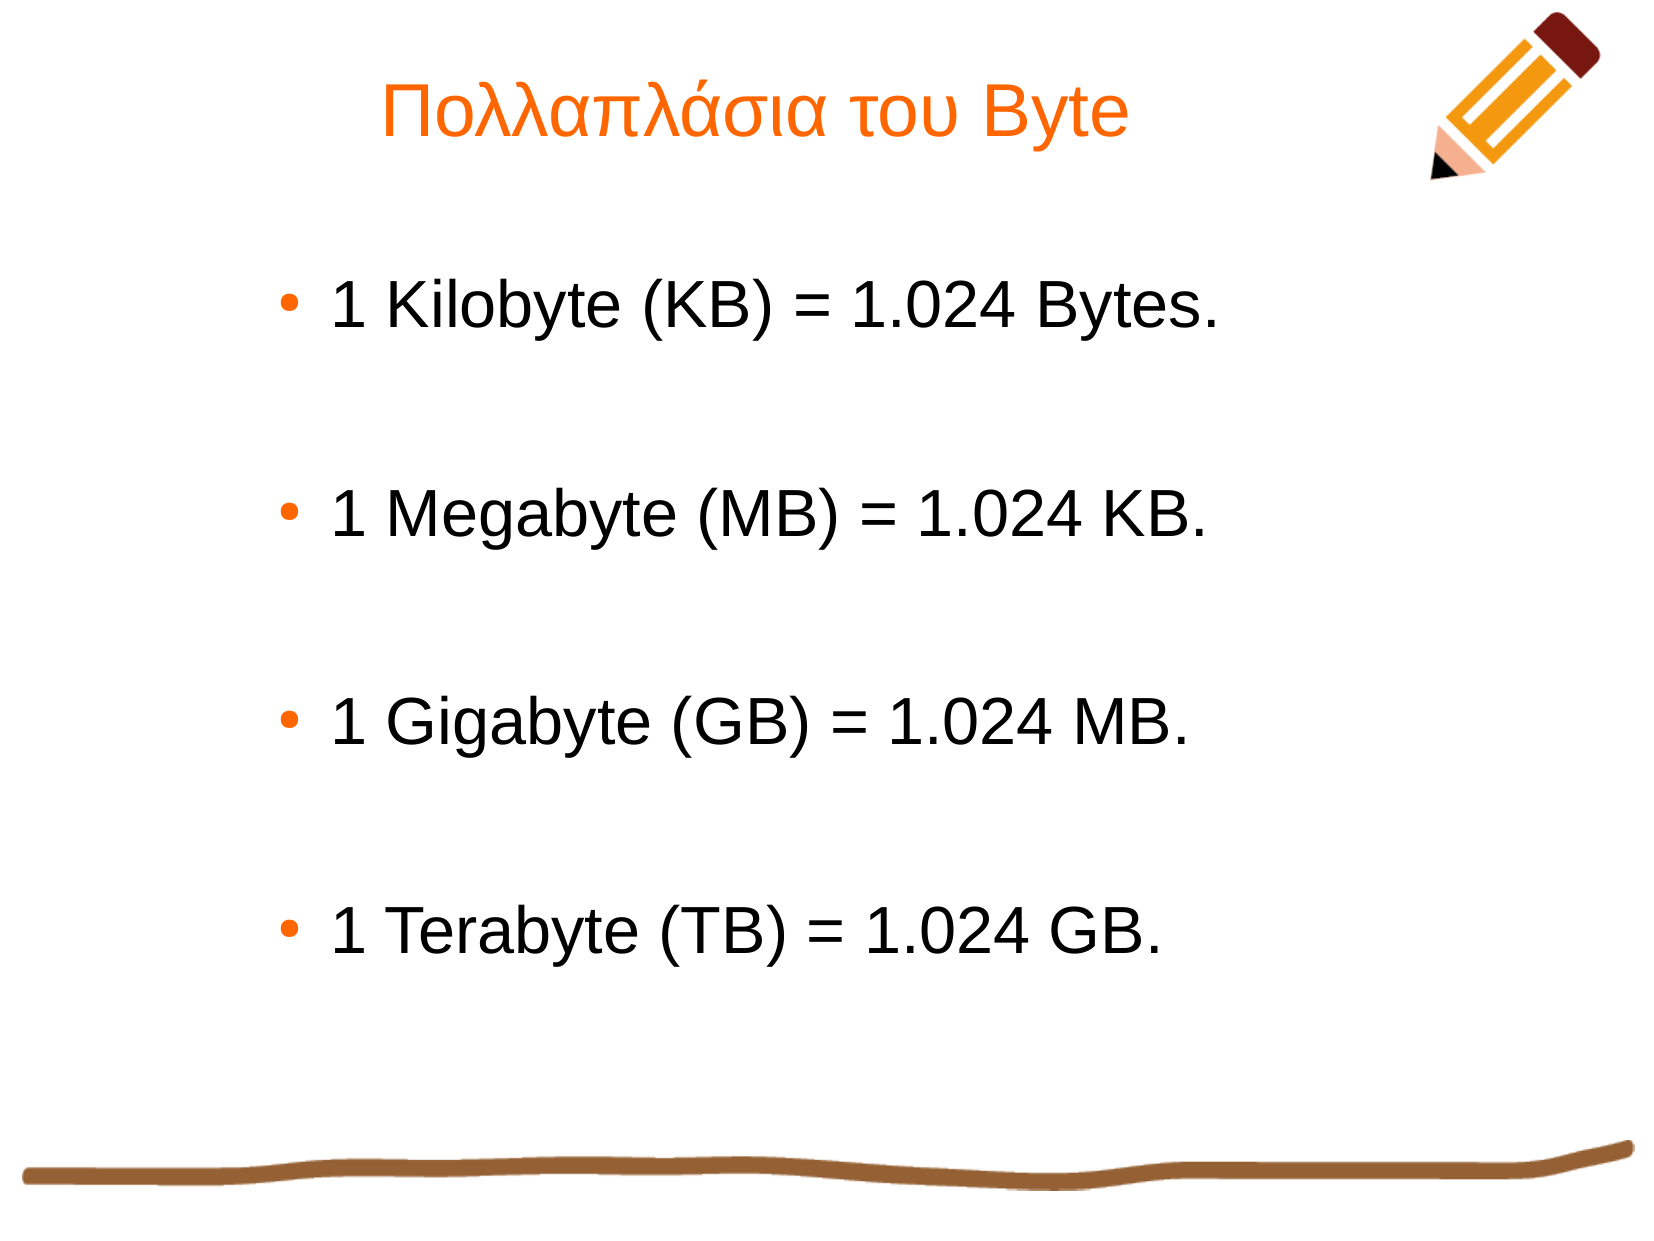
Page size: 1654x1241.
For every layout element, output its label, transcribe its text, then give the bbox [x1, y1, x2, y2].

list 1 Kilobyte (KB) = 1.024 Bytes. 1 Megabyte (MB) = 1.024 KB. 1 Gigabyte (GB) = 1.024 MB. 1 Terabyte (TB) = 1.024 GB. [259, 267, 1323, 1099]
picture [1430, 12, 1601, 181]
picture [22, 1140, 1635, 1191]
title Πολλαπλάσια του Byte [82, 49, 1430, 172]
